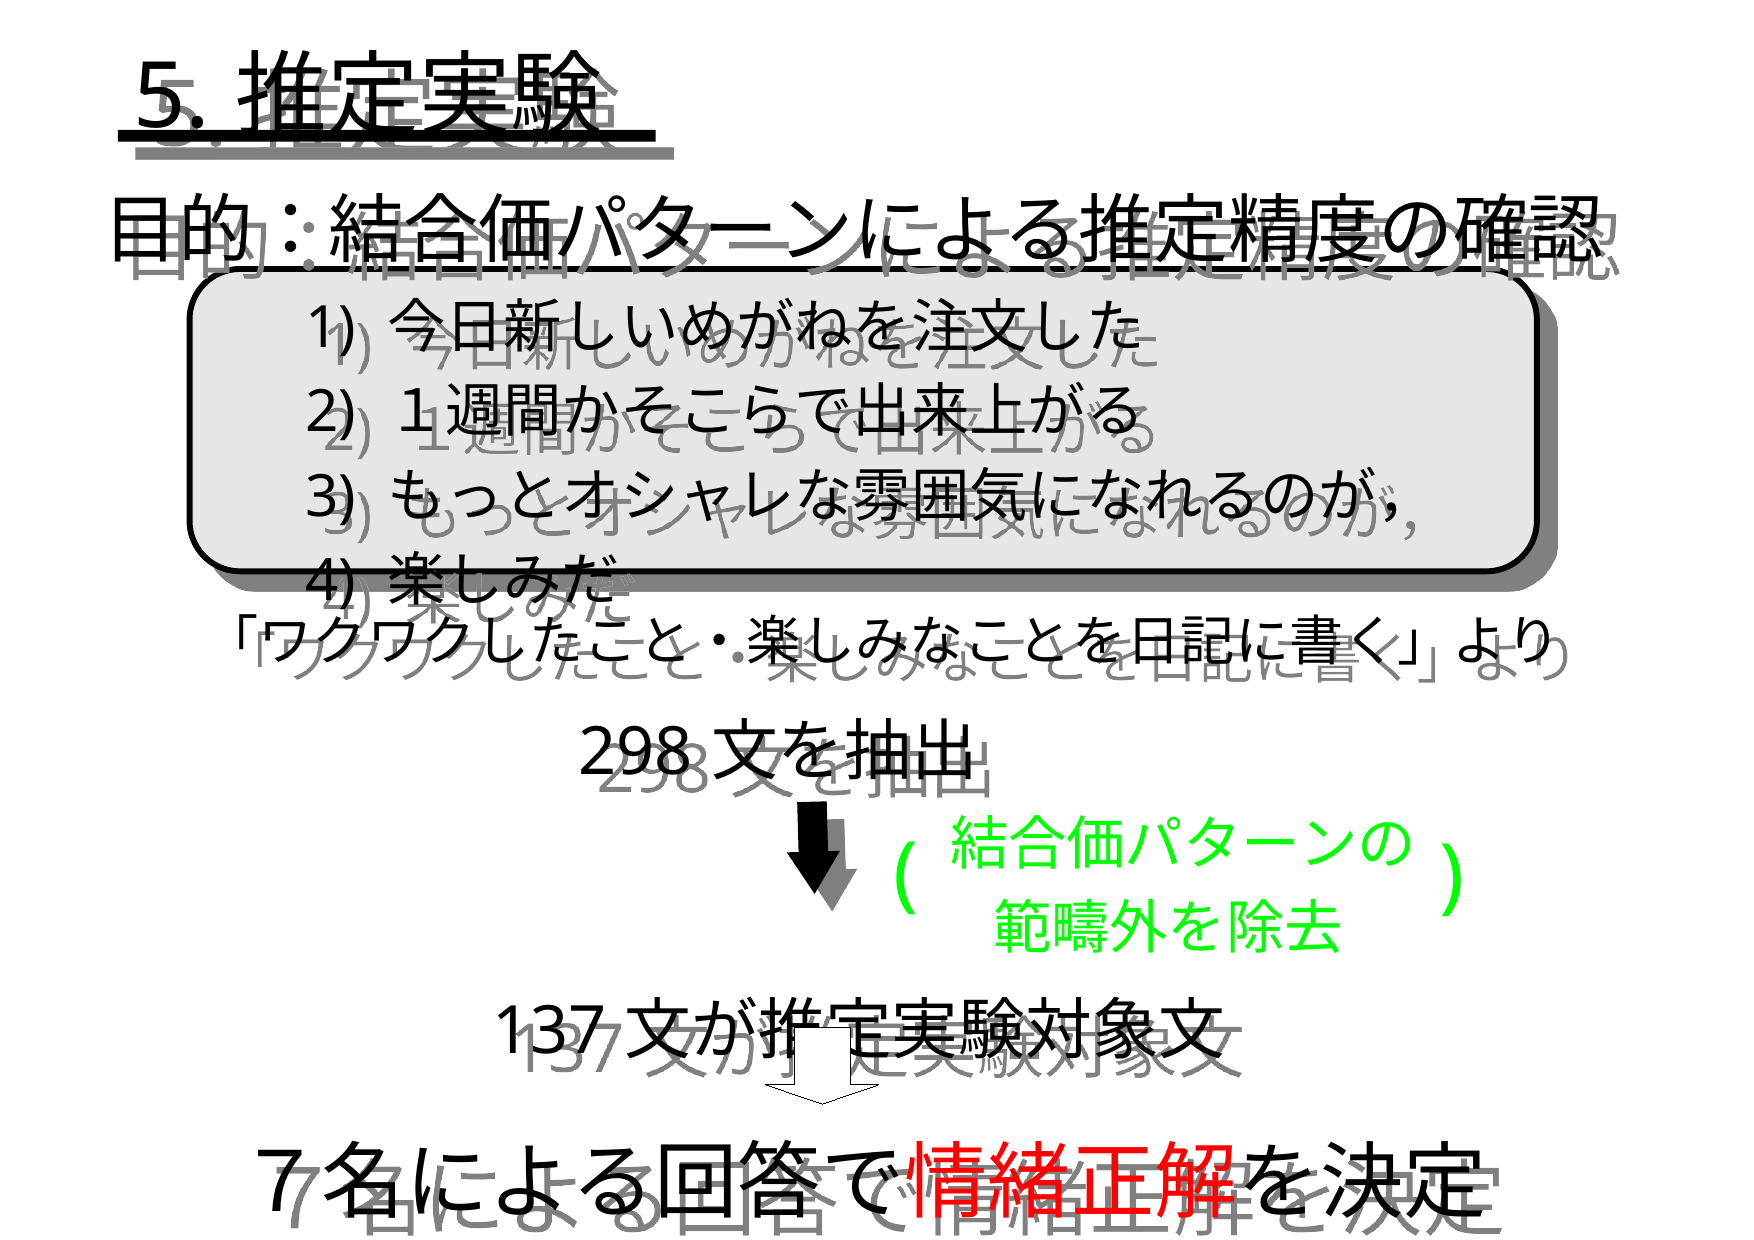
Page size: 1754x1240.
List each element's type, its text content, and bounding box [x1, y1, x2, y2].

text_box 「ワクワクしたこと・楽しみなことを日記に書く」より [161, 594, 1592, 666]
text_box [1050, 268, 1065, 273]
text_box [1153, 268, 1181, 276]
text_box [582, 268, 1537, 572]
text_box [483, 268, 508, 276]
text_box [189, 268, 361, 572]
text_box [890, 268, 961, 276]
text_box [1287, 268, 1308, 276]
text_box [409, 562, 423, 566]
text_box [1116, 268, 1129, 276]
text_box [963, 268, 980, 272]
text_box [765, 1027, 879, 1105]
text_box [442, 268, 476, 272]
text_box [331, 562, 346, 572]
text_box [1075, 268, 1110, 276]
text_box [367, 268, 382, 276]
text_box [1314, 268, 1327, 276]
text_box 5.推定実験 [130, 17, 618, 129]
text_box [464, 562, 532, 572]
text_box ) [1439, 814, 1482, 915]
text_box [533, 562, 579, 572]
text_box [1184, 268, 1201, 276]
text_box 目的：結合価パターンによる推定精度の確認 [100, 166, 1607, 263]
text_box [427, 562, 459, 572]
text_box [568, 268, 671, 276]
text_box [1373, 268, 1443, 276]
text_box [984, 268, 1049, 276]
text_box ７名による回答で情緒正解を決定 [235, 1111, 1491, 1218]
text_box 298文を抽出 137文が推定実験対象文 [489, 694, 1227, 1021]
text_box [813, 268, 883, 276]
text_box [672, 268, 810, 276]
text_box [1331, 268, 1358, 276]
text_box [1266, 268, 1281, 276]
text_box [415, 268, 436, 276]
text_box 結合価パターンの 範疇外を除去 [950, 796, 1417, 937]
text_box [348, 562, 405, 572]
text_box 1) 今日新しいめがねを注文した 2) １週間かそこらで出来上がる 3) もっとオシャレな雰囲気になれるのが， 4) 楽しみだ [302, 276, 1459, 562]
text_box [1212, 268, 1260, 276]
text_box [513, 268, 521, 276]
text_box ( [893, 812, 936, 930]
